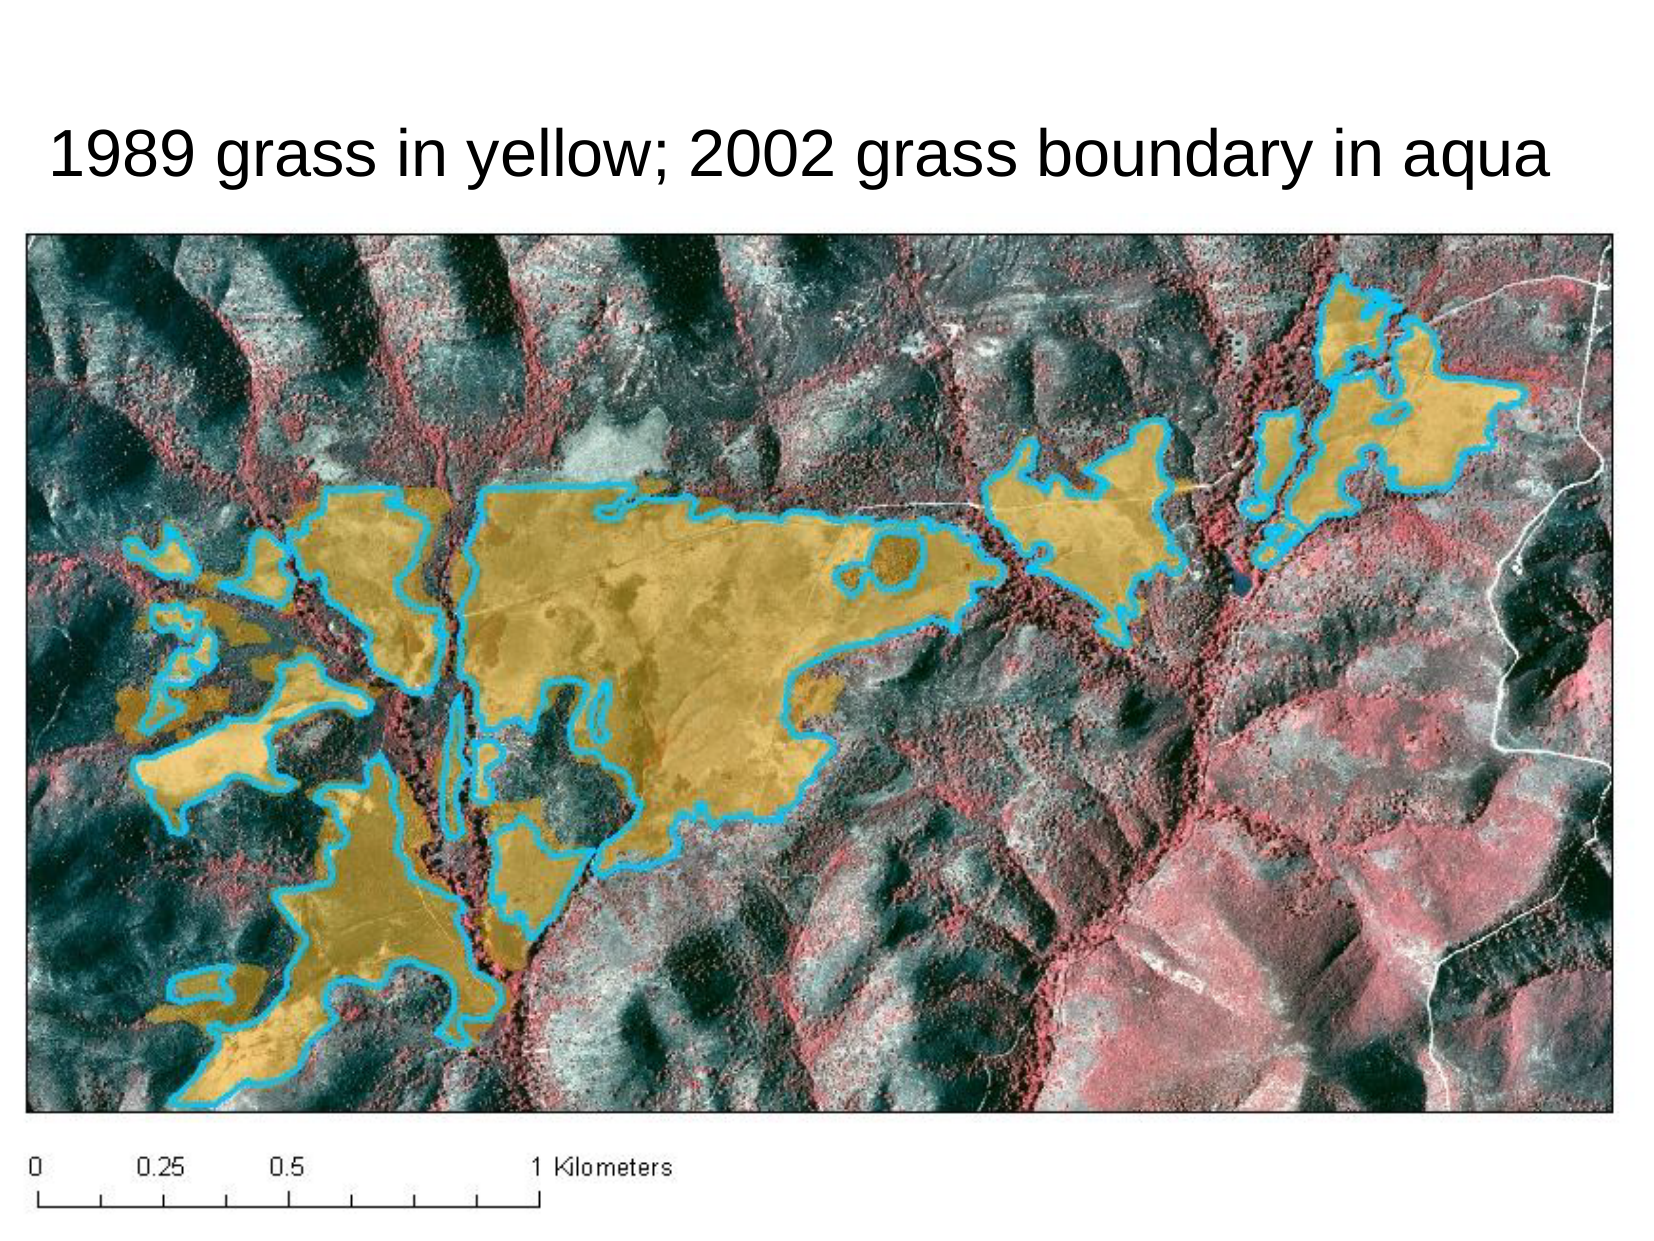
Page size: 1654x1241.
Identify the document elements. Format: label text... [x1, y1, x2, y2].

title 1989 grass in yellow; 2002 grass boundary in aqua [30, 56, 1571, 250]
picture [0, 213, 1648, 1235]
